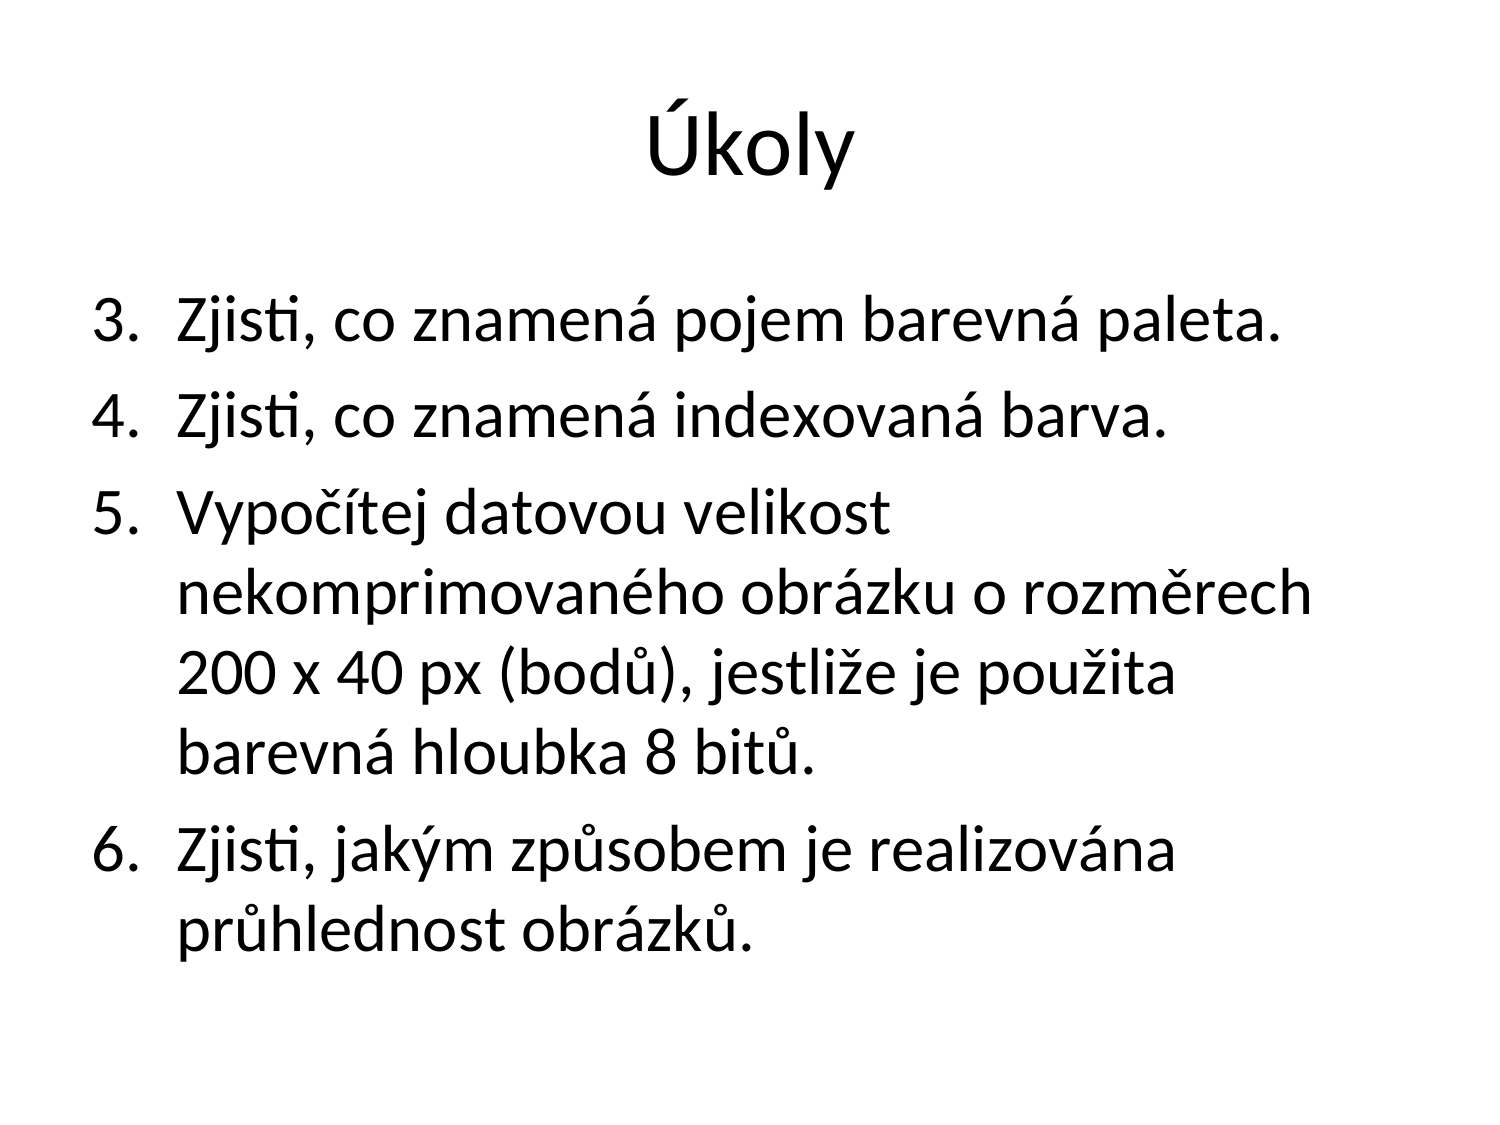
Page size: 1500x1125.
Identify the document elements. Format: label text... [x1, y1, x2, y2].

list Zjisti, co znamená pojem barevná paleta. Zjisti, co znamená indexovaná barva. Vypočítej datovou velikost nekomprimovaného obrázku o rozměrech 200 x 40 px (bodů), jestliže je použita barevná hloubka 8 bitů. Zjisti, jakým způsobem je realizována průhlednost obrázků. [76, 267, 1427, 1125]
title Úkoly [75, 45, 1426, 233]
